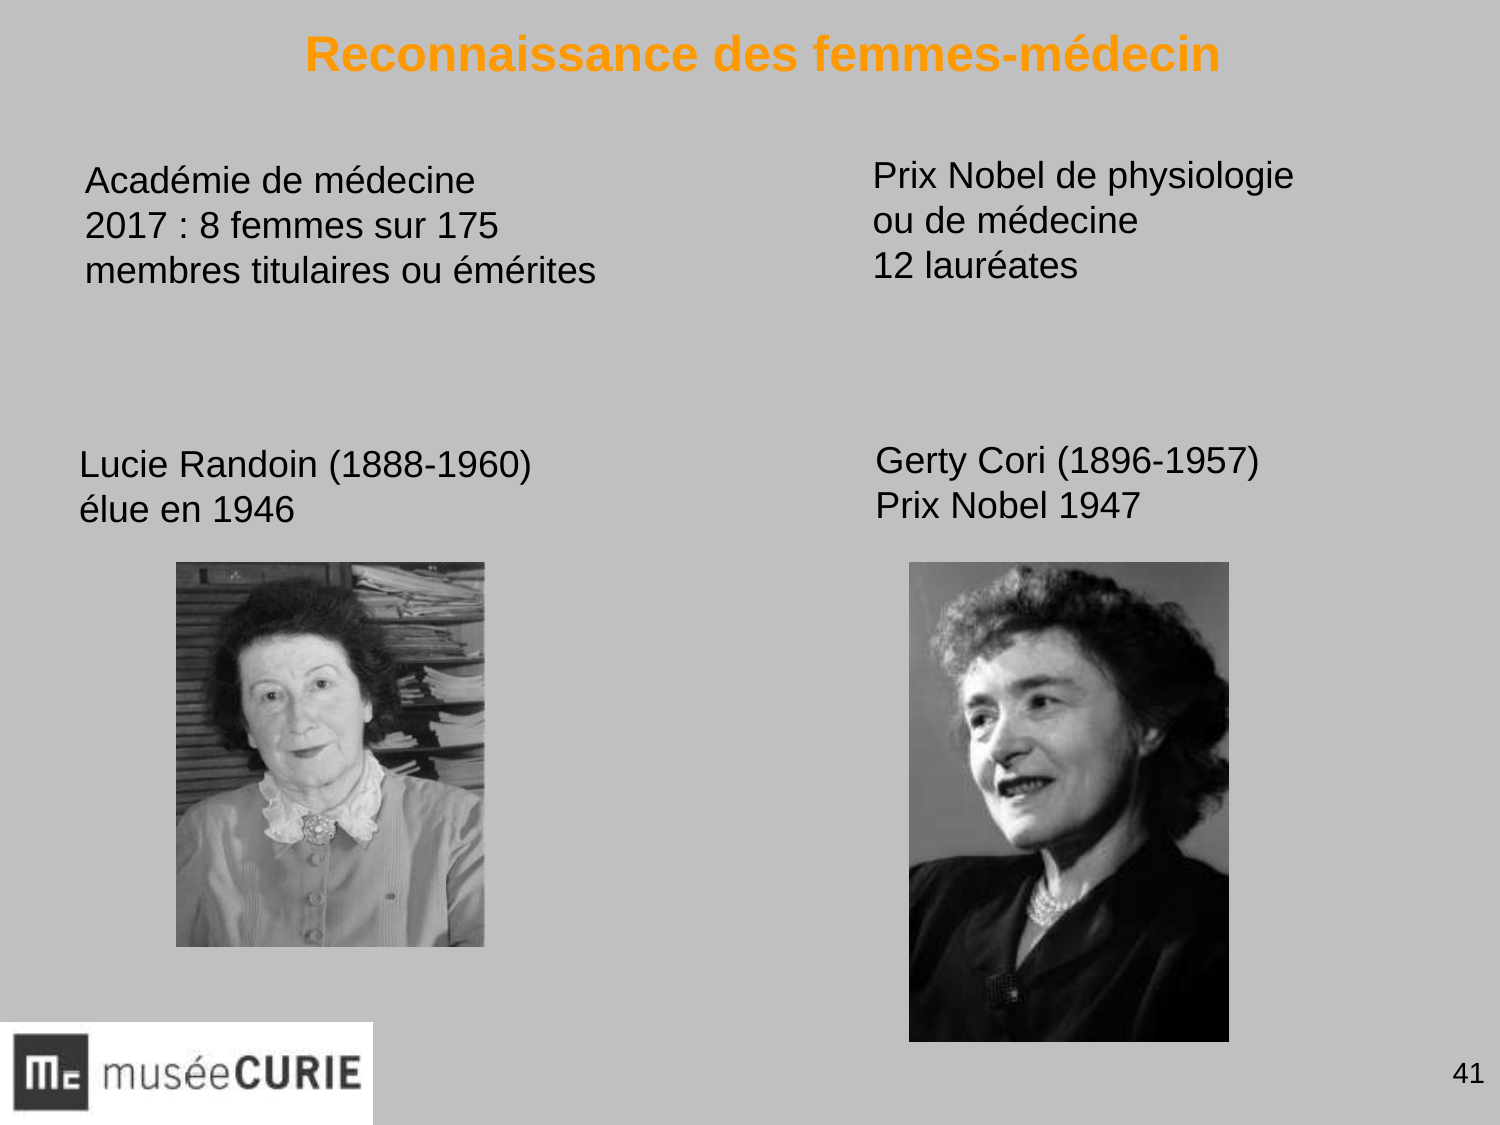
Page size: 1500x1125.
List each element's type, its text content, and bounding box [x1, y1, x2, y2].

text_box <numéro> [1387, 1046, 1500, 1125]
text_box Lucie Randoin (1888-1960) élue en 1946 [64, 432, 607, 538]
text_box Académie de médecine 2017 : 8 femmes sur 175 membres titulaires ou émérites [70, 148, 632, 300]
picture [176, 562, 485, 947]
text_box Reconnaissance des femmes-médecin [62, 13, 1464, 90]
picture [909, 562, 1229, 1042]
text_box Gerty Cori (1896-1957) Prix Nobel 1947 [860, 428, 1275, 534]
picture [0, 1022, 373, 1125]
text_box Prix Nobel de physiologie ou de médecine 12 lauréates [858, 143, 1337, 294]
